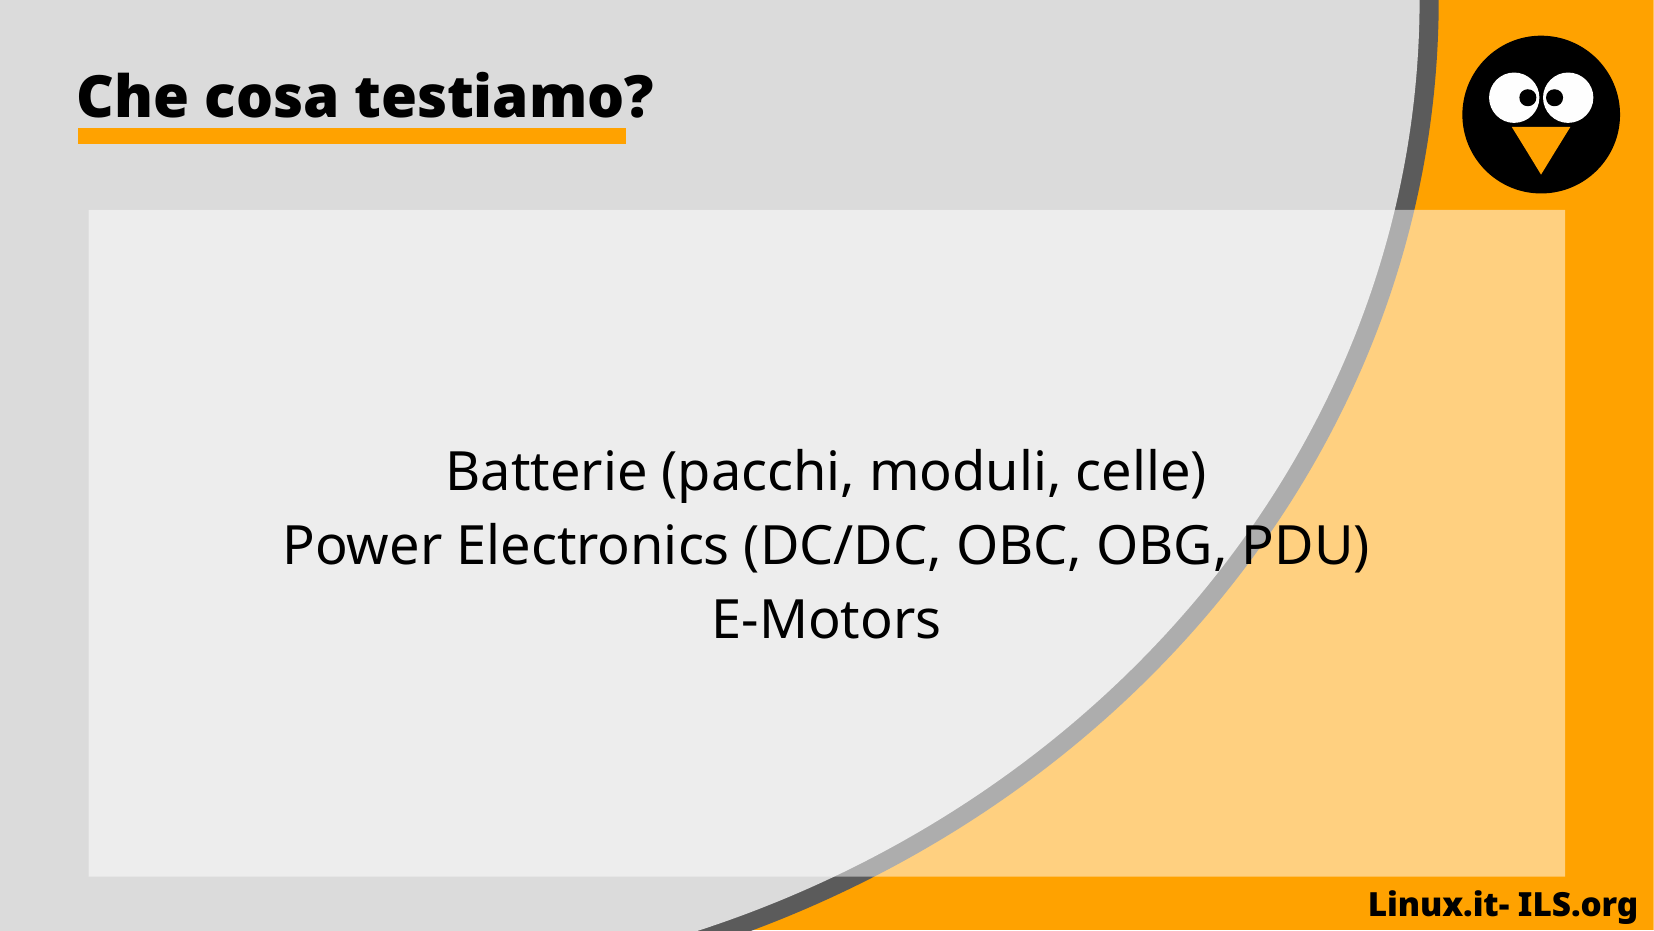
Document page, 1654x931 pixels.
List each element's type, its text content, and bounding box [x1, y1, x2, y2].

text_box Batterie (pacchi, moduli, celle) Power Electronics (DC/DC, OBC, OBG, PDU) E-Motors [88, 209, 1566, 877]
title Che cosa testiamo? [76, 28, 1264, 161]
text_box Linux.it- ILS.org [1346, 873, 1654, 927]
